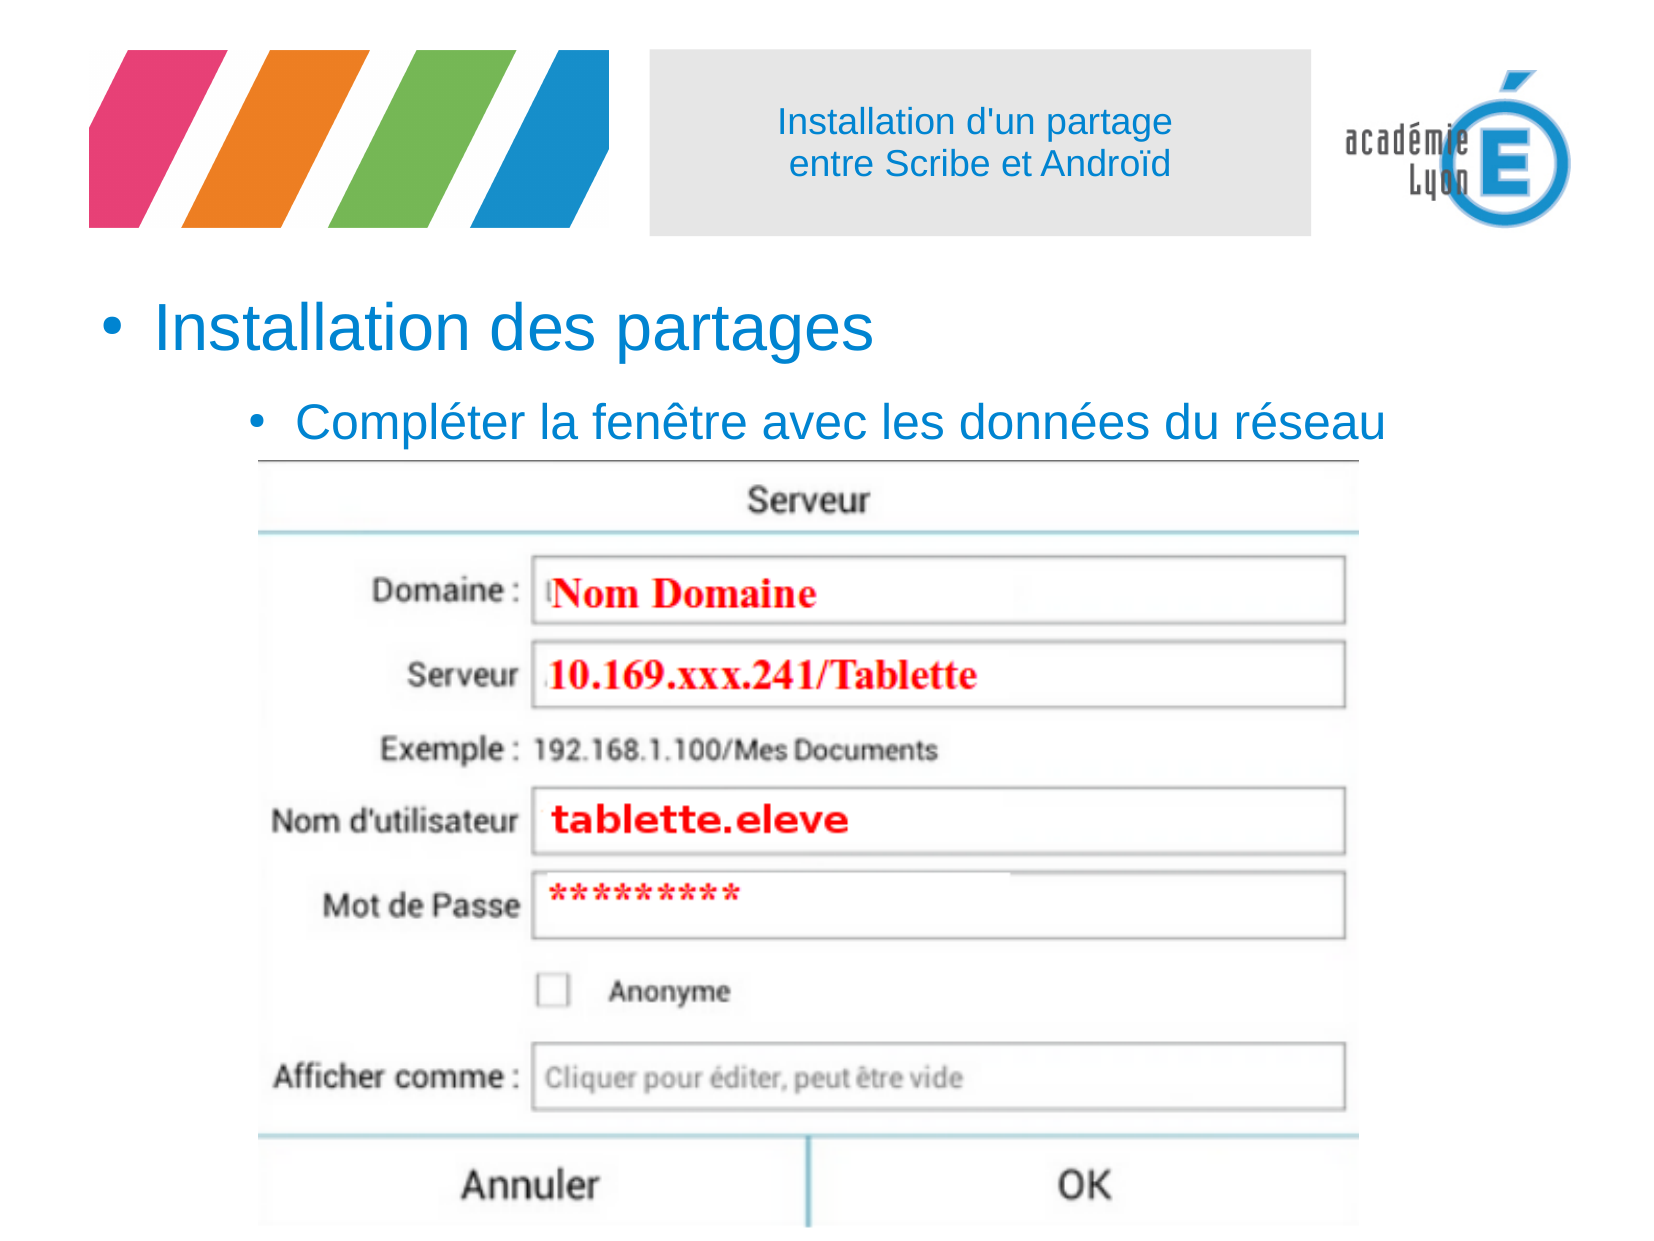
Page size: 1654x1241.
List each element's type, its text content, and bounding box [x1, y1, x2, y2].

picture [89, 50, 609, 228]
list Installation des partages Compléter la fenêtre avec les données du réseau [82, 290, 1571, 1010]
picture [258, 460, 1359, 1232]
title Installation d'un partage entre Scribe et Androïd [649, 49, 1312, 237]
picture [1338, 70, 1571, 233]
